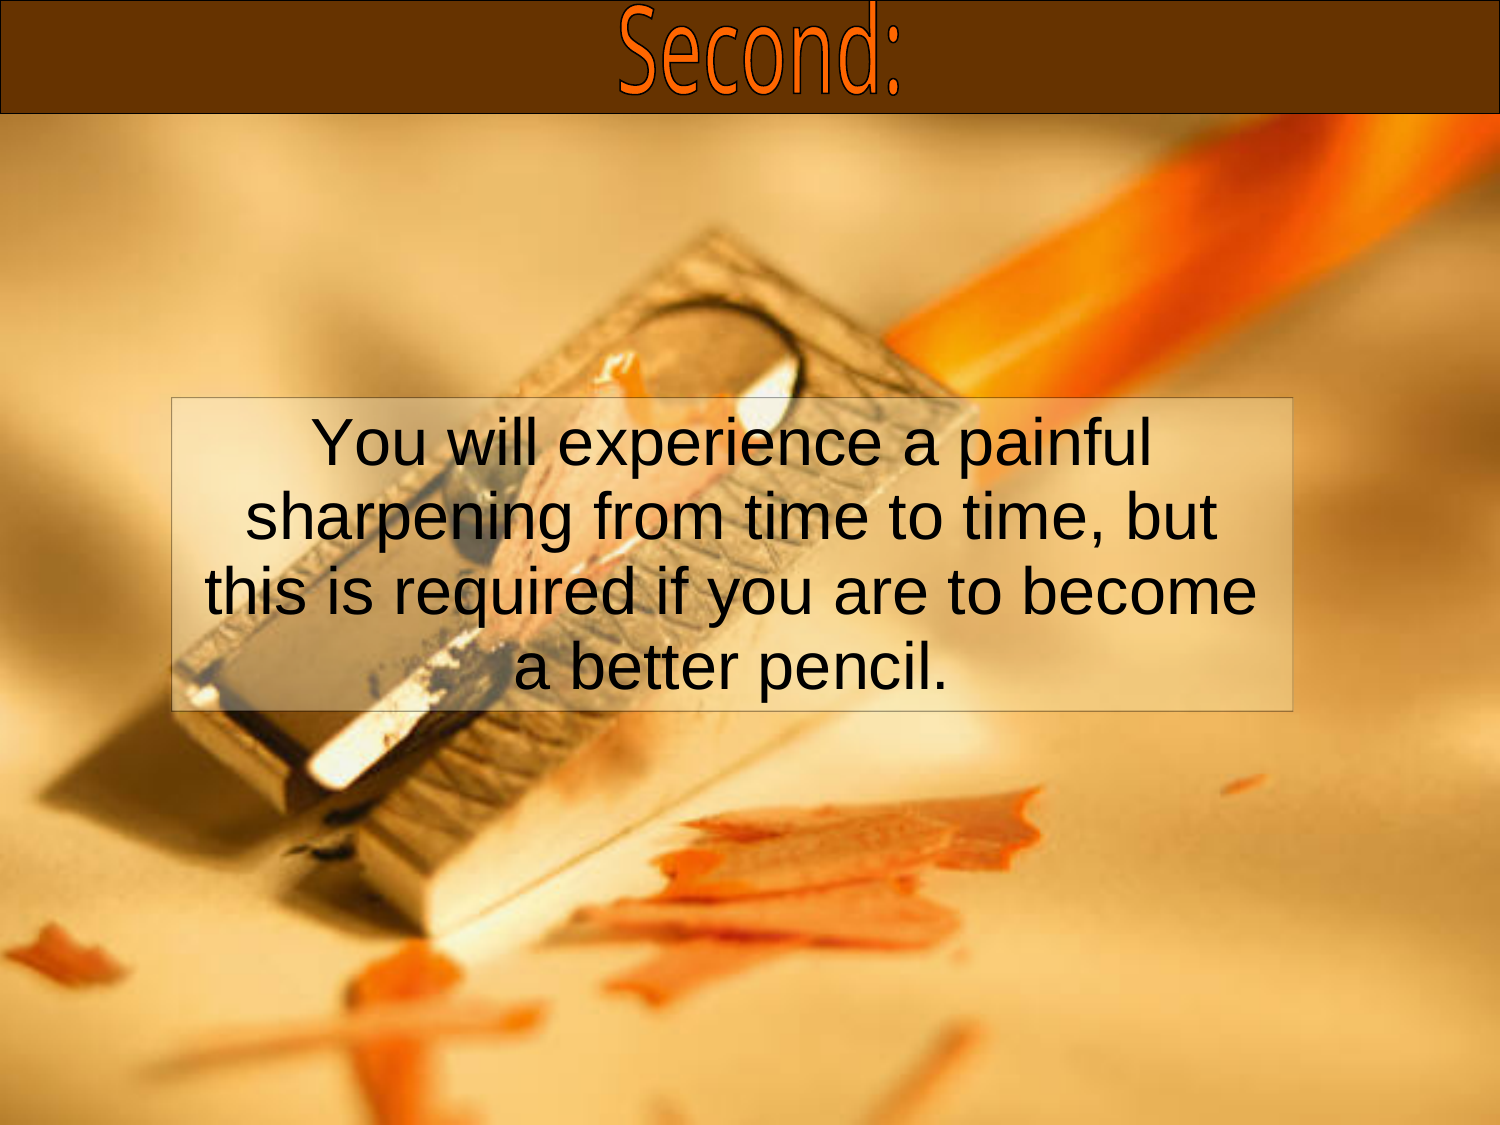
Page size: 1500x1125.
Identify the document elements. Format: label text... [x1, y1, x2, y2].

text_box You will experience a painful sharpening from time to time, but this is required if you are to become a better pencil. [171, 397, 1294, 712]
text_box Second: [839, 0, 877, 95]
text_box Second: [706, 26, 738, 95]
text_box Second: [663, 26, 699, 95]
text_box Second: [744, 26, 783, 95]
text_box Second: [620, 4, 656, 95]
text_box [847, 36, 869, 85]
text_box Second: [793, 26, 829, 94]
text_box Second: [888, 25, 899, 43]
text_box Second: [888, 78, 899, 96]
text_box [0, 0, 1500, 114]
picture [0, 114, 1500, 1125]
